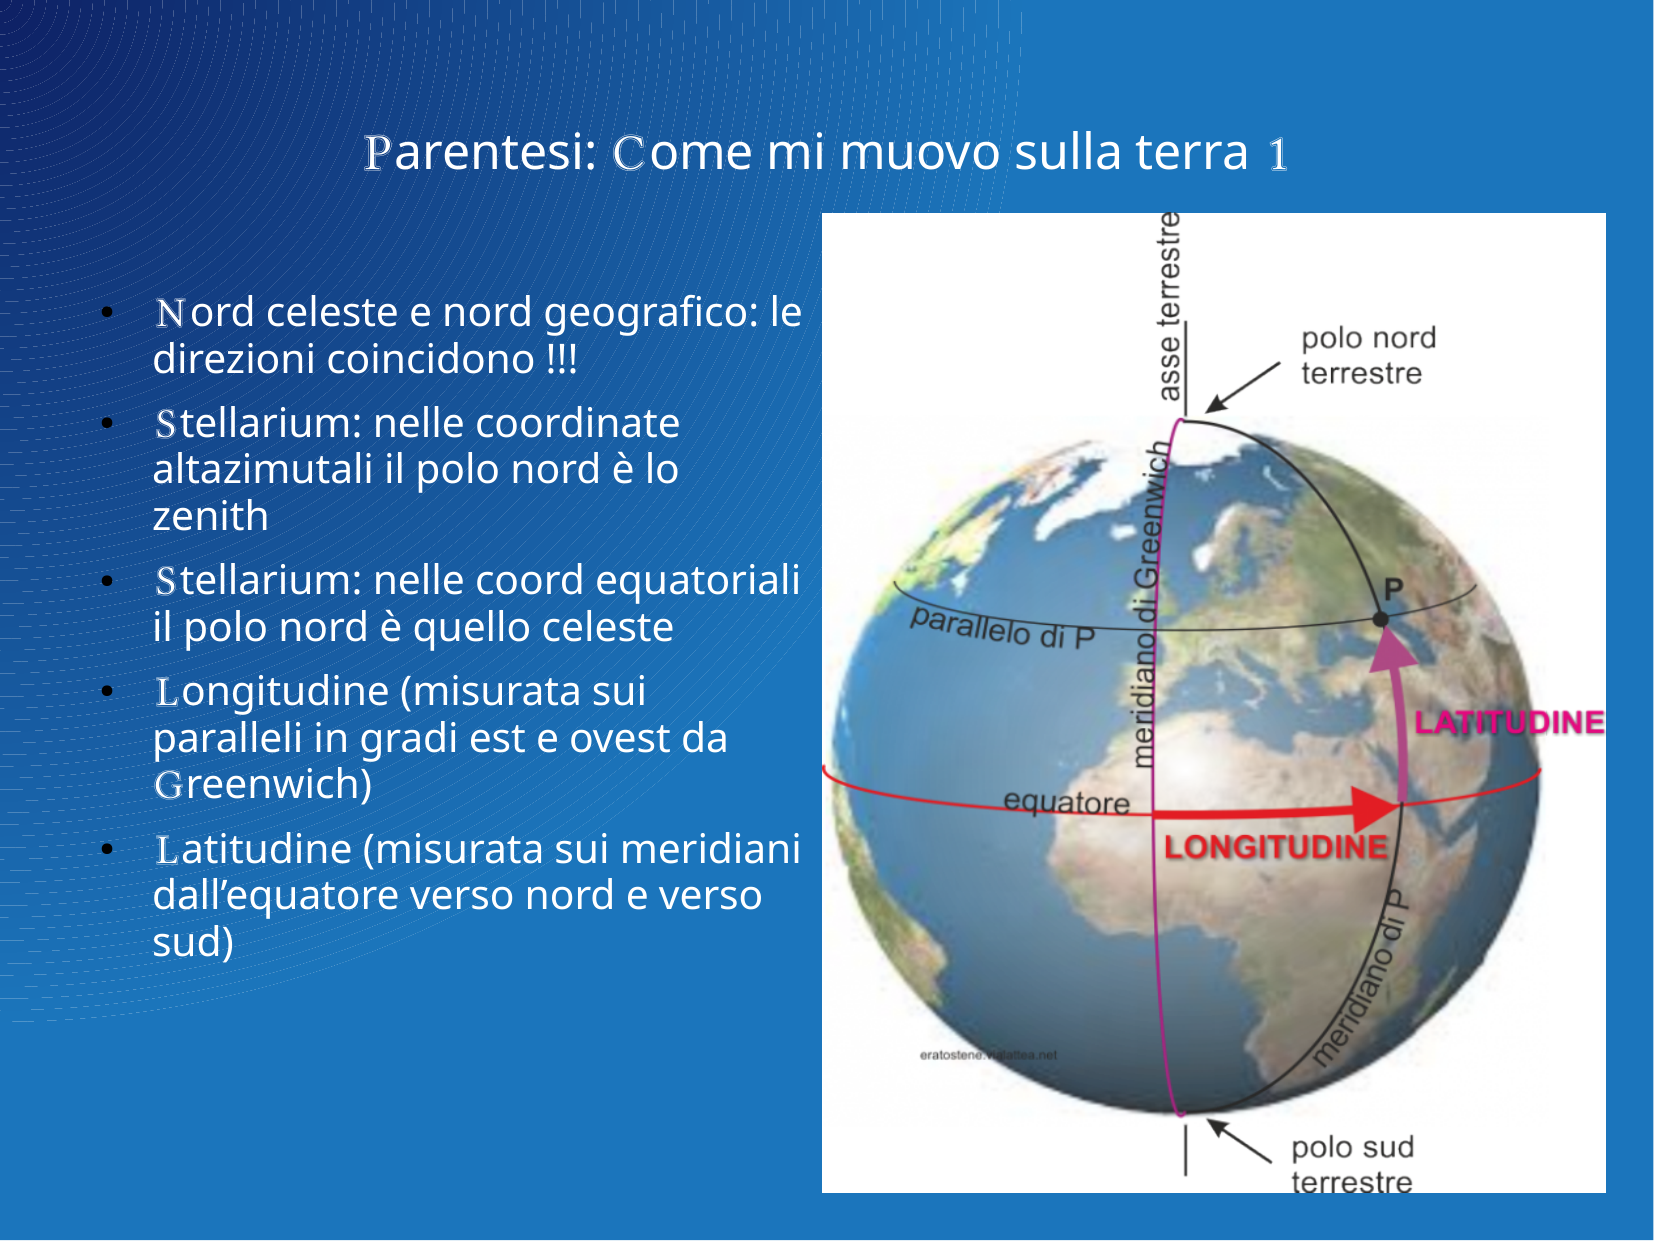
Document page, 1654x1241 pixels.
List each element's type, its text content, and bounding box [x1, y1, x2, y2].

list Nord celeste e nord geografico: le direzioni coincidono !!! Stellarium: nelle coordinate altazimutali il polo nord è lo zenith Stellarium: nelle coord equatoriali il polo nord è quello celeste Longitudine (misurata sui paralleli in gradi est e ovest da Greenwich) Latitudine (misurata sui meridiani dall’equatore verso nord e verso sud) [82, 290, 809, 1010]
title Parentesi: Come mi muovo sulla terra 1 [82, 49, 1571, 257]
picture [822, 212, 1607, 1193]
